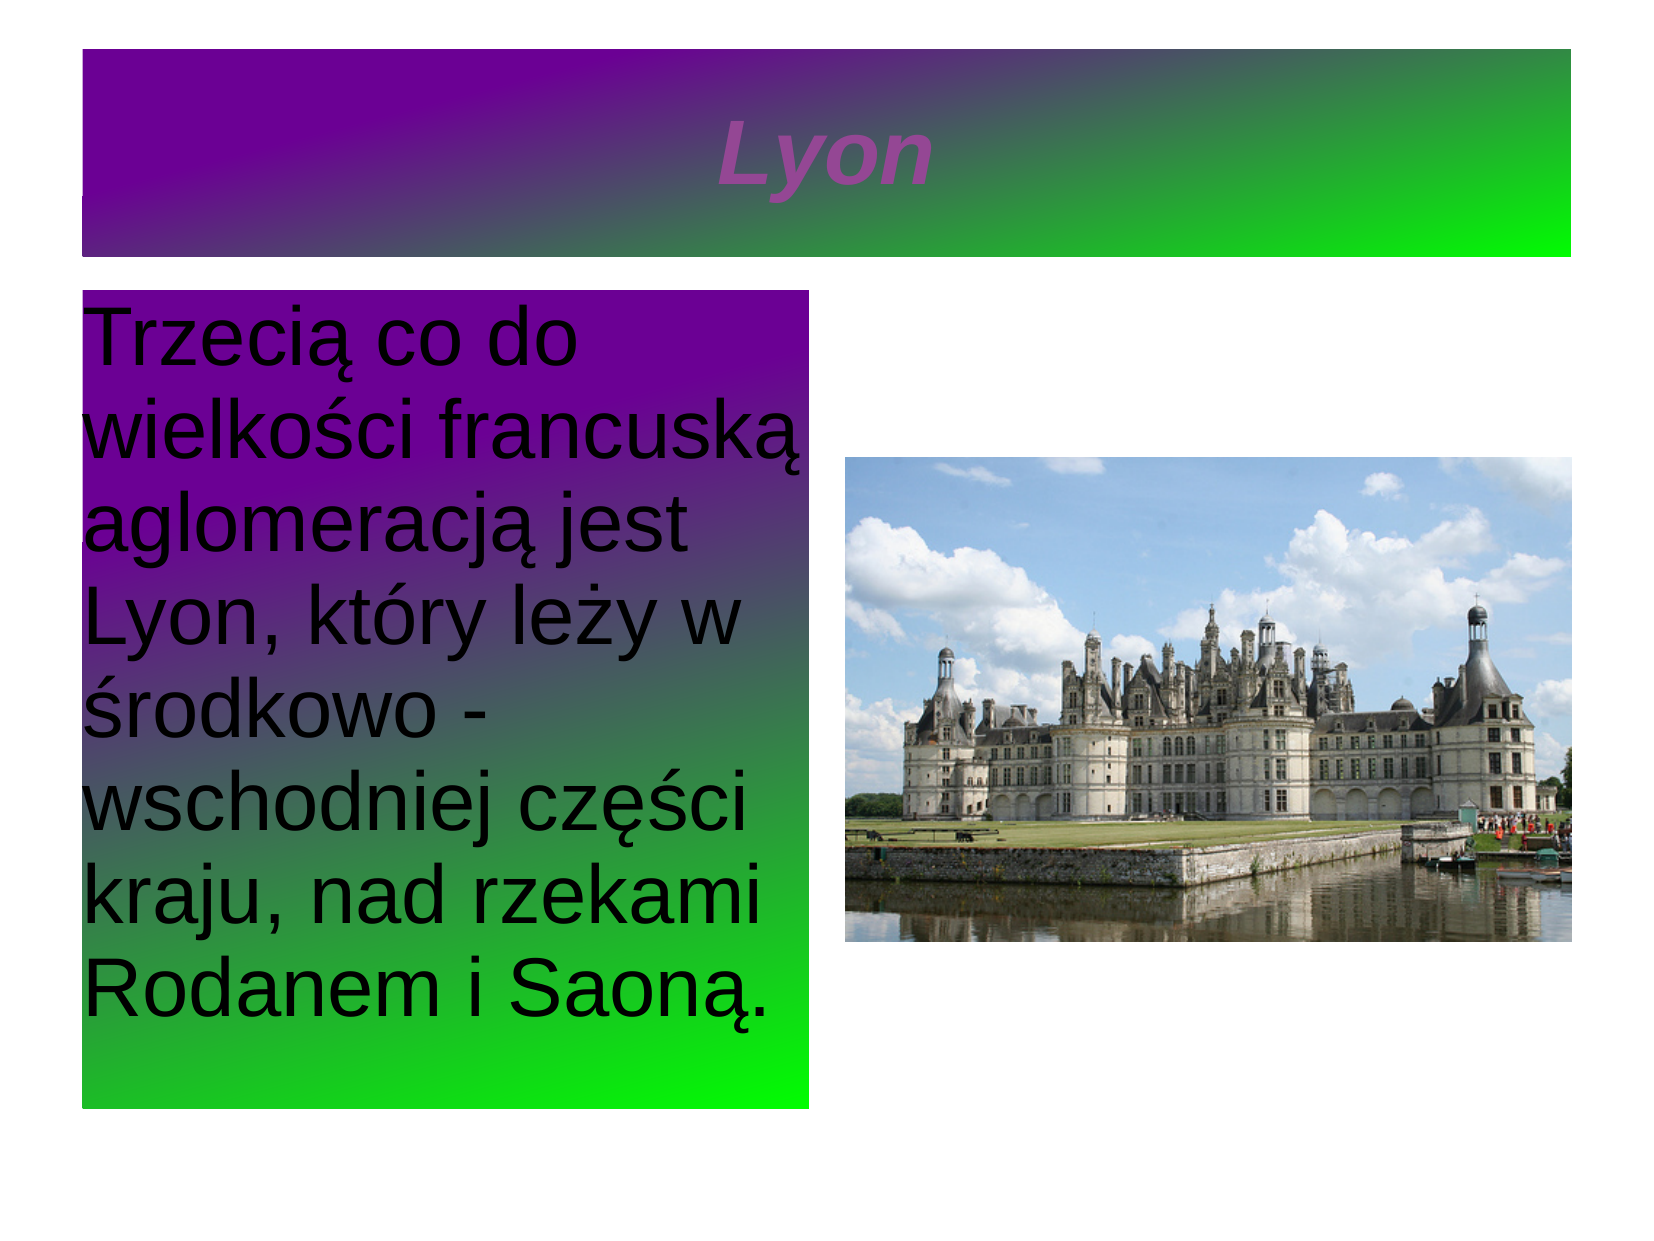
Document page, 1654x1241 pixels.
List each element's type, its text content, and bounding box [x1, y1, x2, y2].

title Lyon [82, 49, 1571, 257]
picture [845, 457, 1572, 942]
list Trzecią co do wielkości francuską aglomeracją jest Lyon, który leży w środkowo - wschodniej części kraju, nad rzekami Rodanem i Saoną. [82, 290, 809, 1109]
